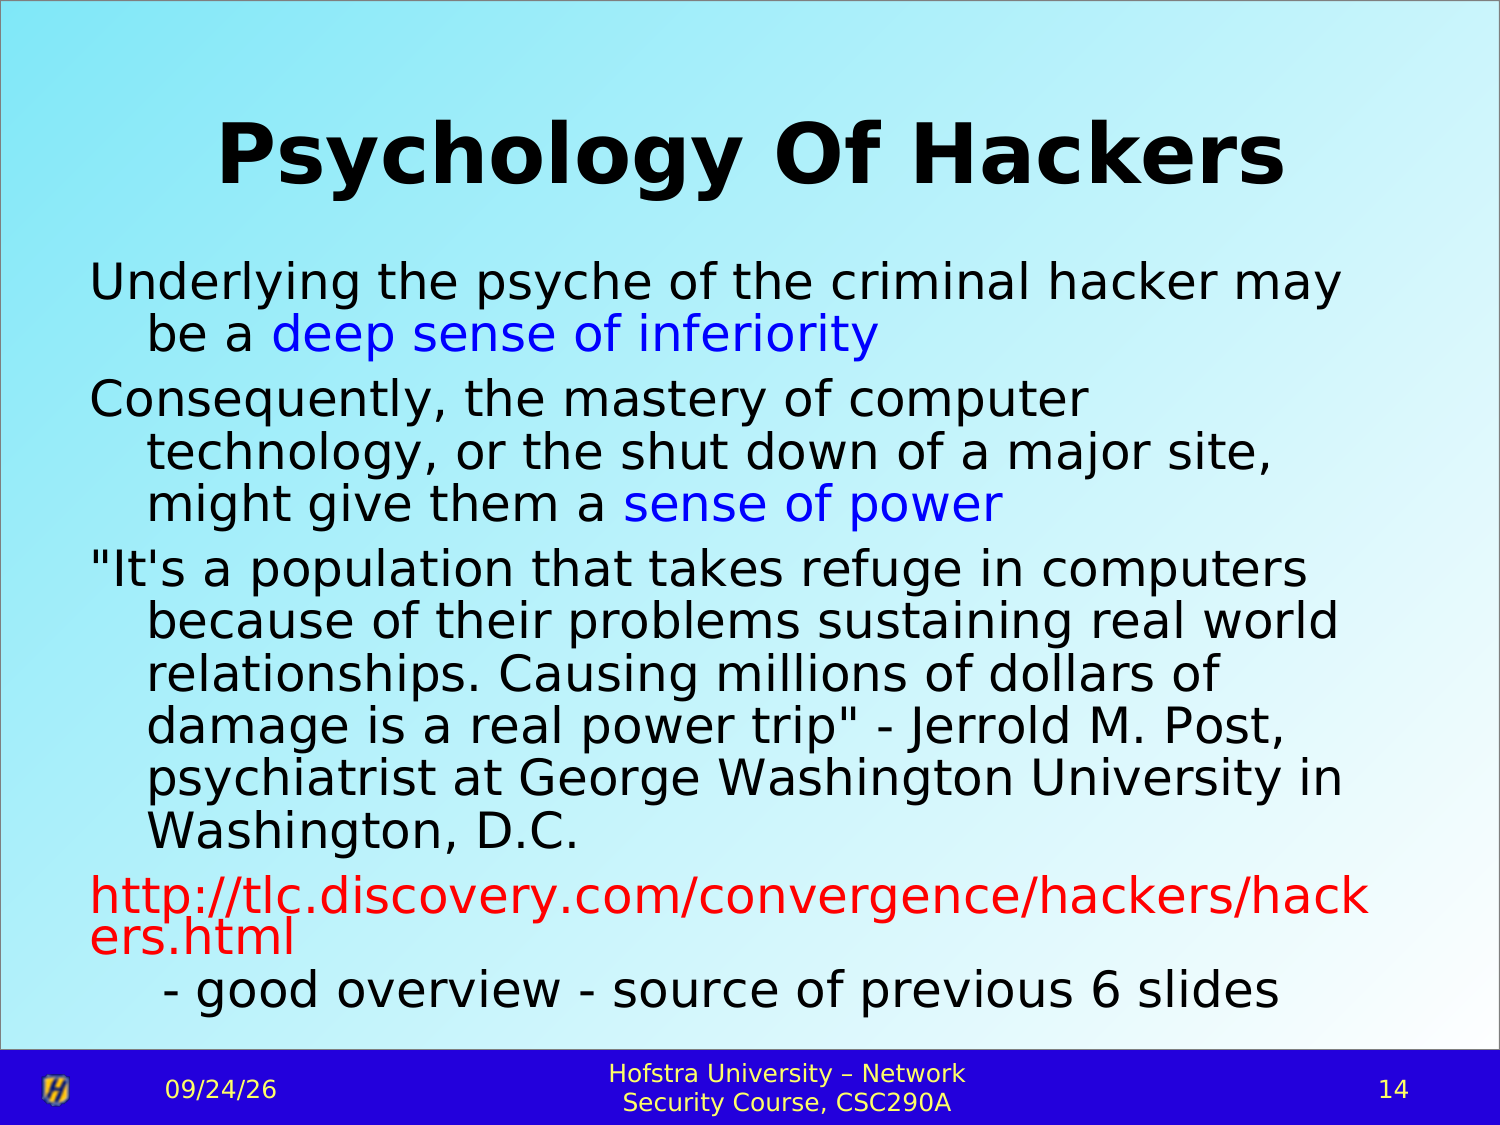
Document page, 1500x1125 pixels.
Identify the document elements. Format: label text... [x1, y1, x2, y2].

picture [37, 1072, 76, 1110]
list Underlying the psyche of the criminal hacker may be a deep sense of inferiority Consequently, the mastery of computer technology, or the shut down of a major site, might give them a sense of power "It's a population that takes refuge in computers because of their problems sustaining real world relationships. Causing millions of dollars of damage is a real power trip" - Jerrold M. Post, psychiatrist at George Washington University in Washington, D.C. http://tlc.discovery.com/convergence/hackers/hackers.html - good overview - source of previous 6 slides [75, 249, 1413, 1055]
title Psychology Of Hackers [112, 95, 1391, 212]
